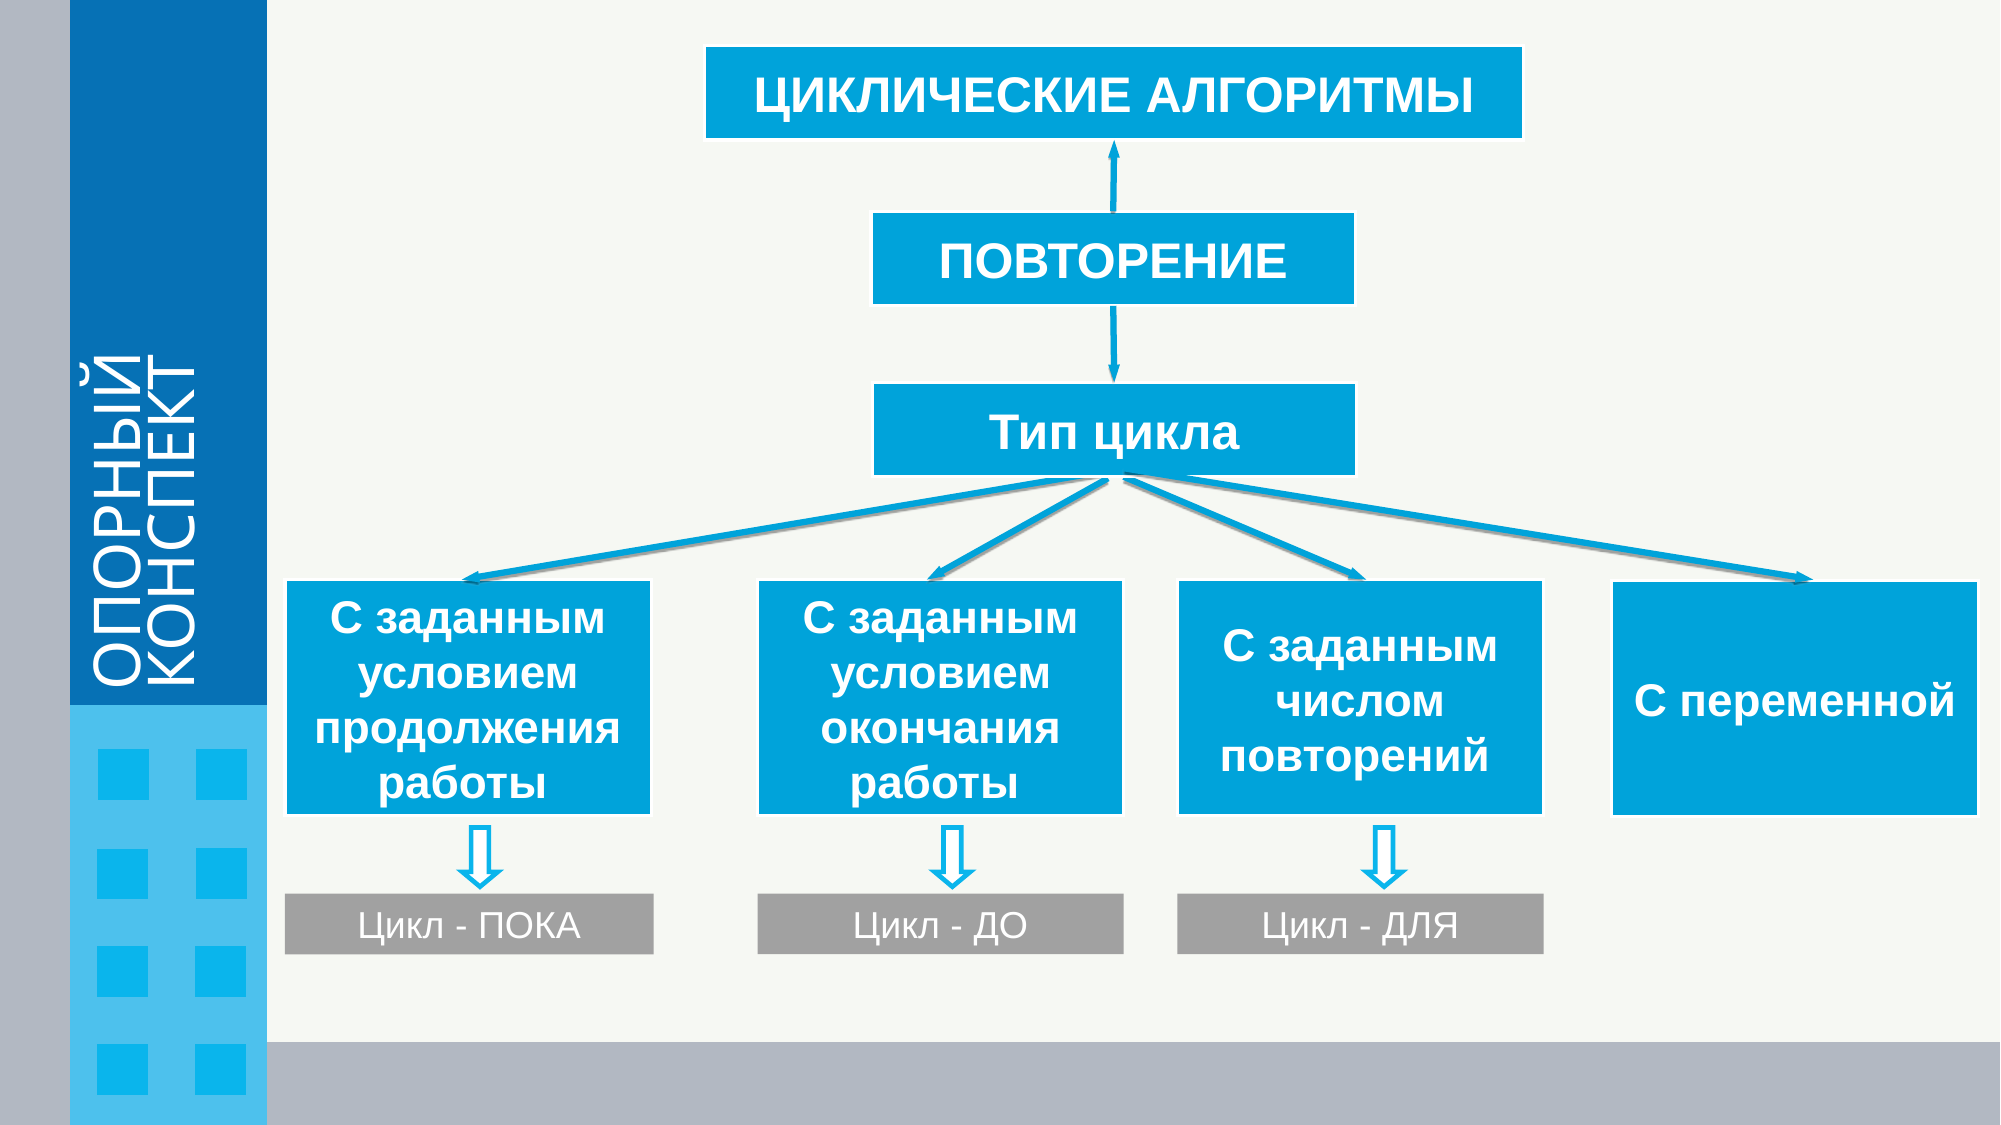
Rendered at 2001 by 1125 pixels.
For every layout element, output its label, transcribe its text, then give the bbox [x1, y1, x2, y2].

text_box ЦИКЛИЧЕСКИЕ АЛГОРИТМЫ [705, 45, 1524, 140]
text_box С переменной [1612, 580, 1978, 817]
text_box Тип цикла [872, 382, 1356, 477]
text_box Цикл - ДЛЯ [1177, 893, 1544, 955]
text_box С заданным условием продолжения работы [285, 580, 651, 816]
text_box С заданным числом повторений [1177, 580, 1544, 816]
text_box Цикл - ДО [757, 893, 1124, 955]
text_box Цикл - ПОКА [284, 893, 654, 955]
text_box [934, 827, 971, 887]
text_box [1366, 827, 1402, 887]
text_box ПОВТОРЕНИЕ [871, 211, 1355, 306]
text_box [462, 827, 498, 887]
text_box С заданным условием окончания работы [758, 580, 1124, 816]
